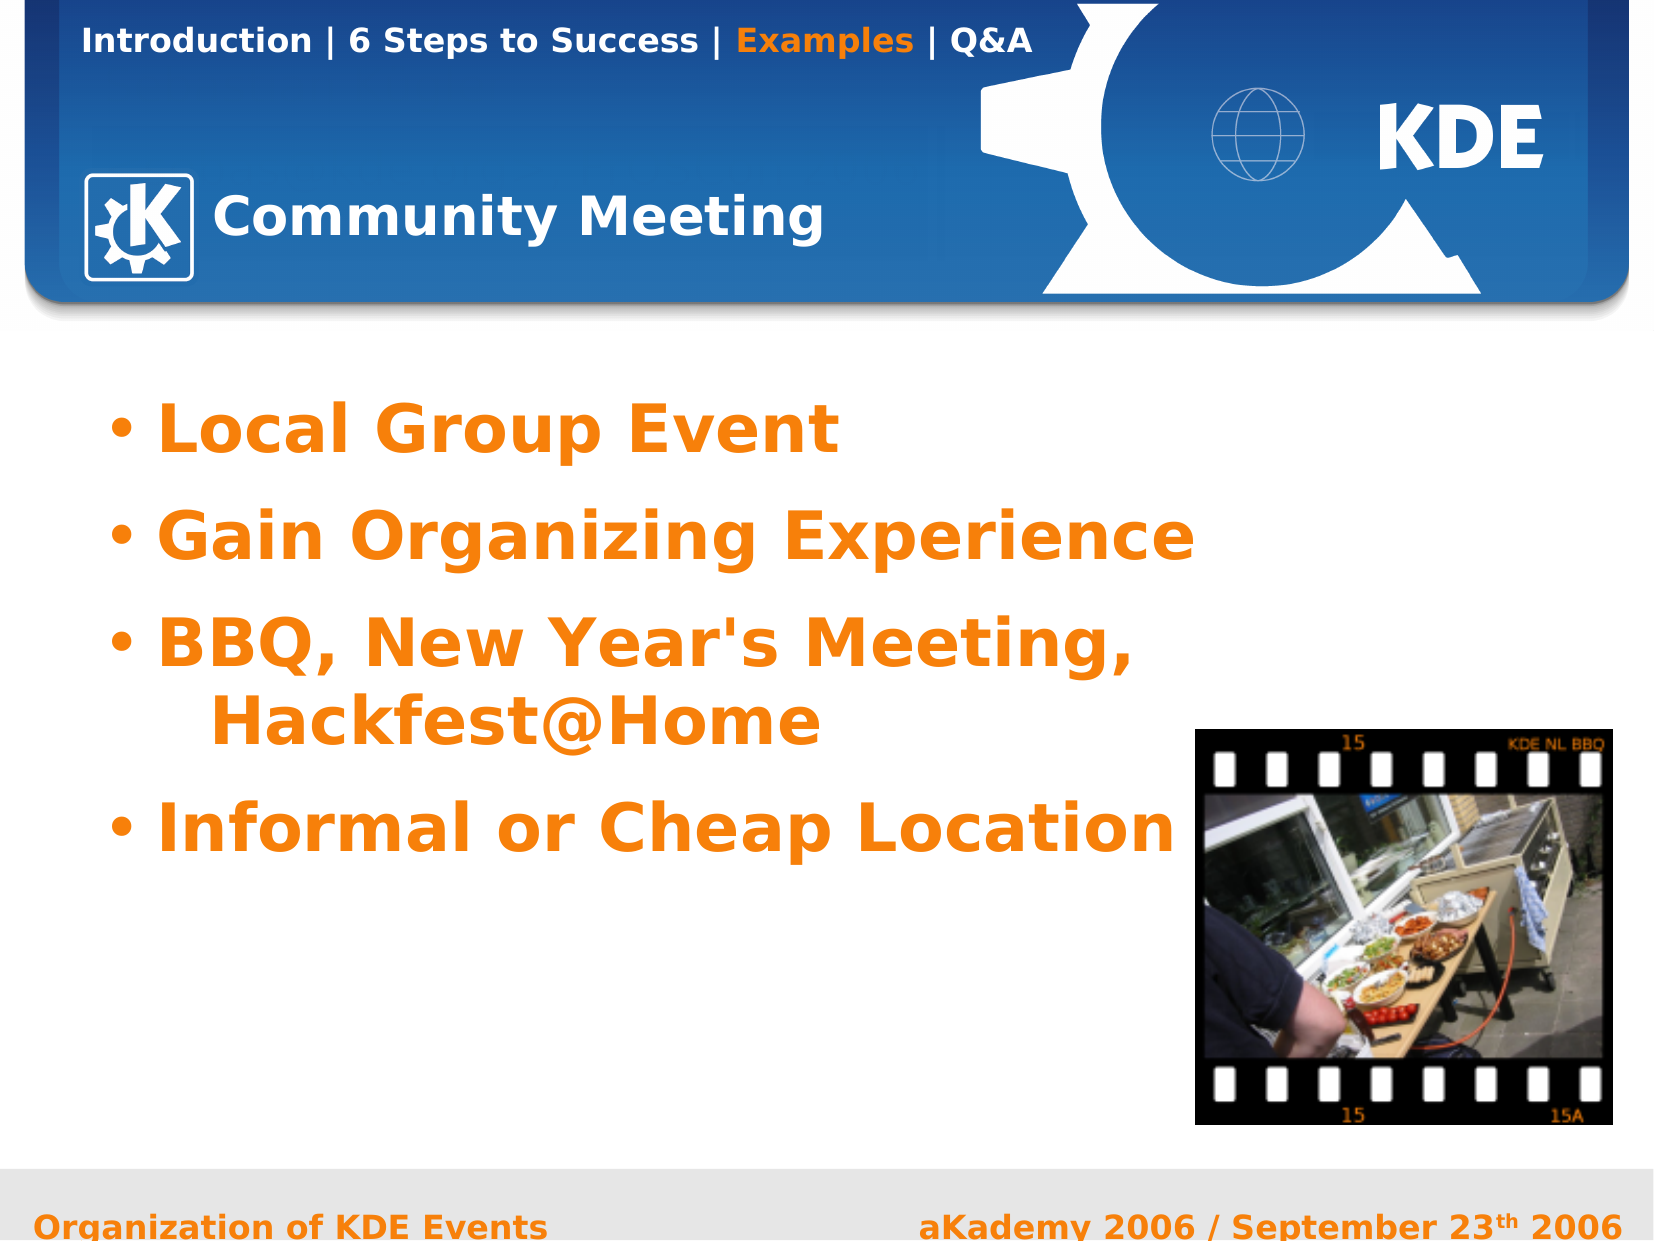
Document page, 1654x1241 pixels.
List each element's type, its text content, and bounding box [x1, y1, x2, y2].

title Introduction | 6 Steps to Success | Examples | Q&A [80, 18, 1056, 64]
picture [0, 0, 1654, 331]
picture [1195, 729, 1613, 1126]
title Community Meeting [212, 177, 1061, 257]
list Local Group Event Gain Organizing Experience BBQ, New Year's Meeting, Hackfest@Home Informal or Cheap Location [67, 390, 1613, 1103]
